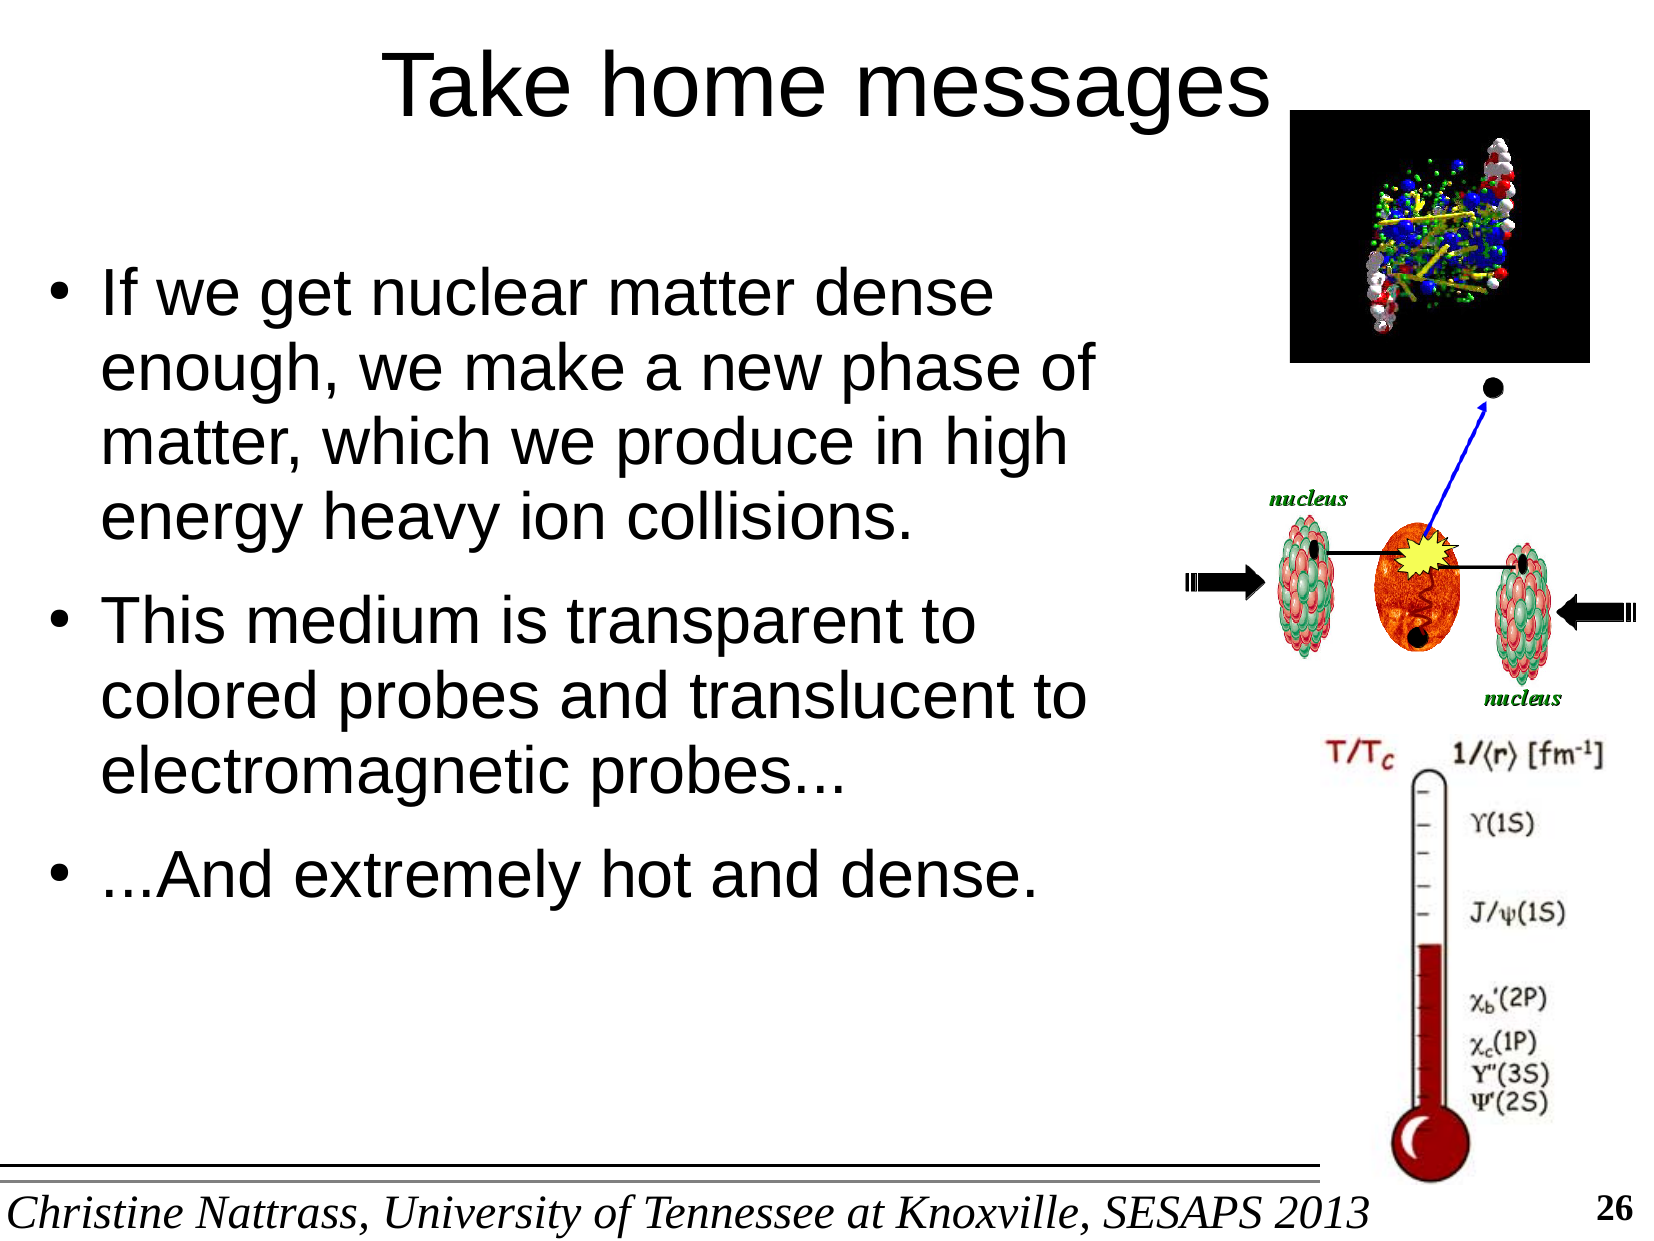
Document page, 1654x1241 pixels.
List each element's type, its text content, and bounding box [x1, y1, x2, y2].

picture [1289, 110, 1591, 363]
title Take home messages [82, 19, 1571, 151]
picture [1185, 377, 1636, 729]
list If we get nuclear matter dense enough, we make a new phase of matter, which we produce in high energy heavy ion collisions. This medium is transparent to colored probes and translucent to electromagnetic probes... ...And extremely hot and dense. [30, 254, 1136, 1158]
picture [1320, 734, 1613, 1186]
